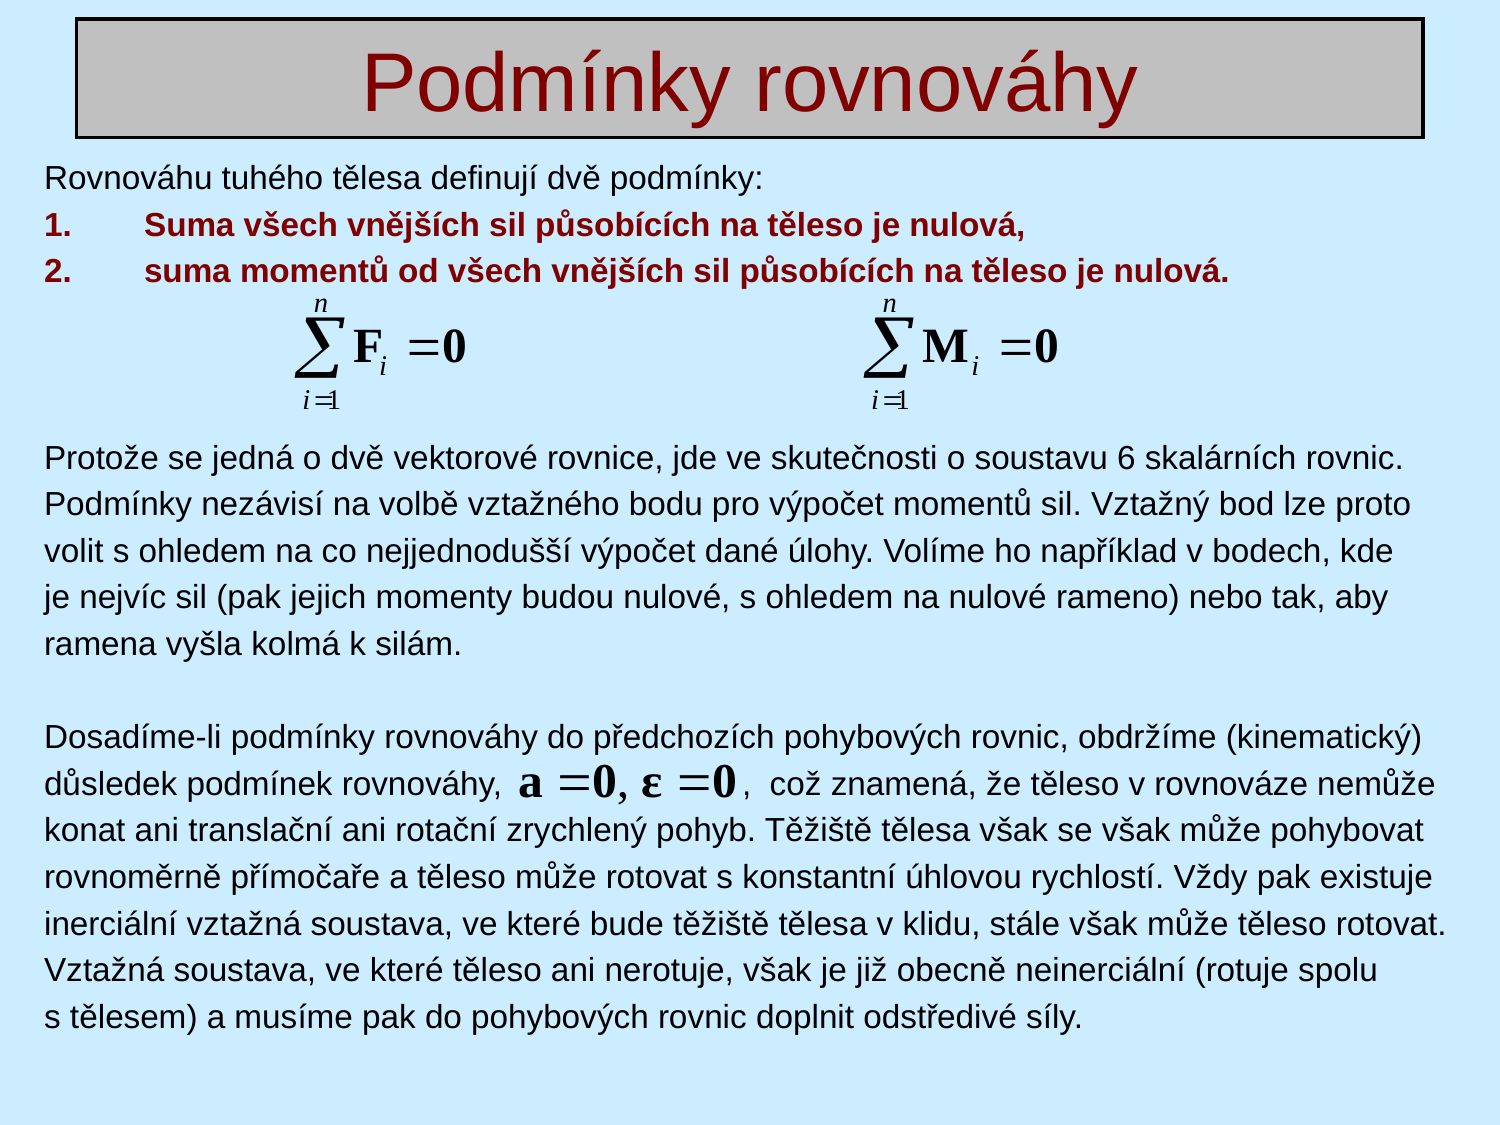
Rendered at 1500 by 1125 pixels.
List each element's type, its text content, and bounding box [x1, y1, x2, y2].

picture [287, 280, 473, 421]
picture [856, 280, 1067, 421]
text_box Rovnováhu tuhého tělesa definují dvě podmínky: Suma všech vnějších sil působících na těleso je nulová, suma momentů od všech vnějších sil působících na těleso je nulová. Protože se jedná o dvě vektorové rovnice, jde ve skutečnosti o soustavu 6 skalárních rovnic. Podmínky nezávisí na volbě vztažného bodu pro výpočet momentů sil. Vztažný bod lze proto volit s ohledem na co nejjednodušší výpočet dané úlohy. Volíme ho například v bodech, kde je nejvíc sil (pak jejich momenty budou nulové, s ohledem na nulové rameno) nebo tak, aby ramena vyšla kolmá k silám. Dosadíme-li podmínky rovnováhy do předchozích pohybových rovnic, obdržíme (kinematický) důsledek podmínek rovnováhy, , což znamená, že těleso v rovnováze nemůže konat ani translační ani rotační zrychlený pohyb. Těžiště tělesa však se však může pohybovat rovnoměrně přímočaře a těleso může rotovat s konstantní úhlovou rychlostí. Vždy pak existuje inerciální vztažná soustava, ve které bude těžiště tělesa v klidu, stále však může těleso rotovat. Vztažná soustava, ve které těleso ani nerotuje, však je již obecně neinerciální (rotuje spolu s tělesem) a musíme pak do pohybových rovnic doplnit odstředivé síly. [29, 148, 1471, 1007]
text_box Podmínky rovnováhy [76, 18, 1424, 138]
picture [512, 753, 744, 819]
